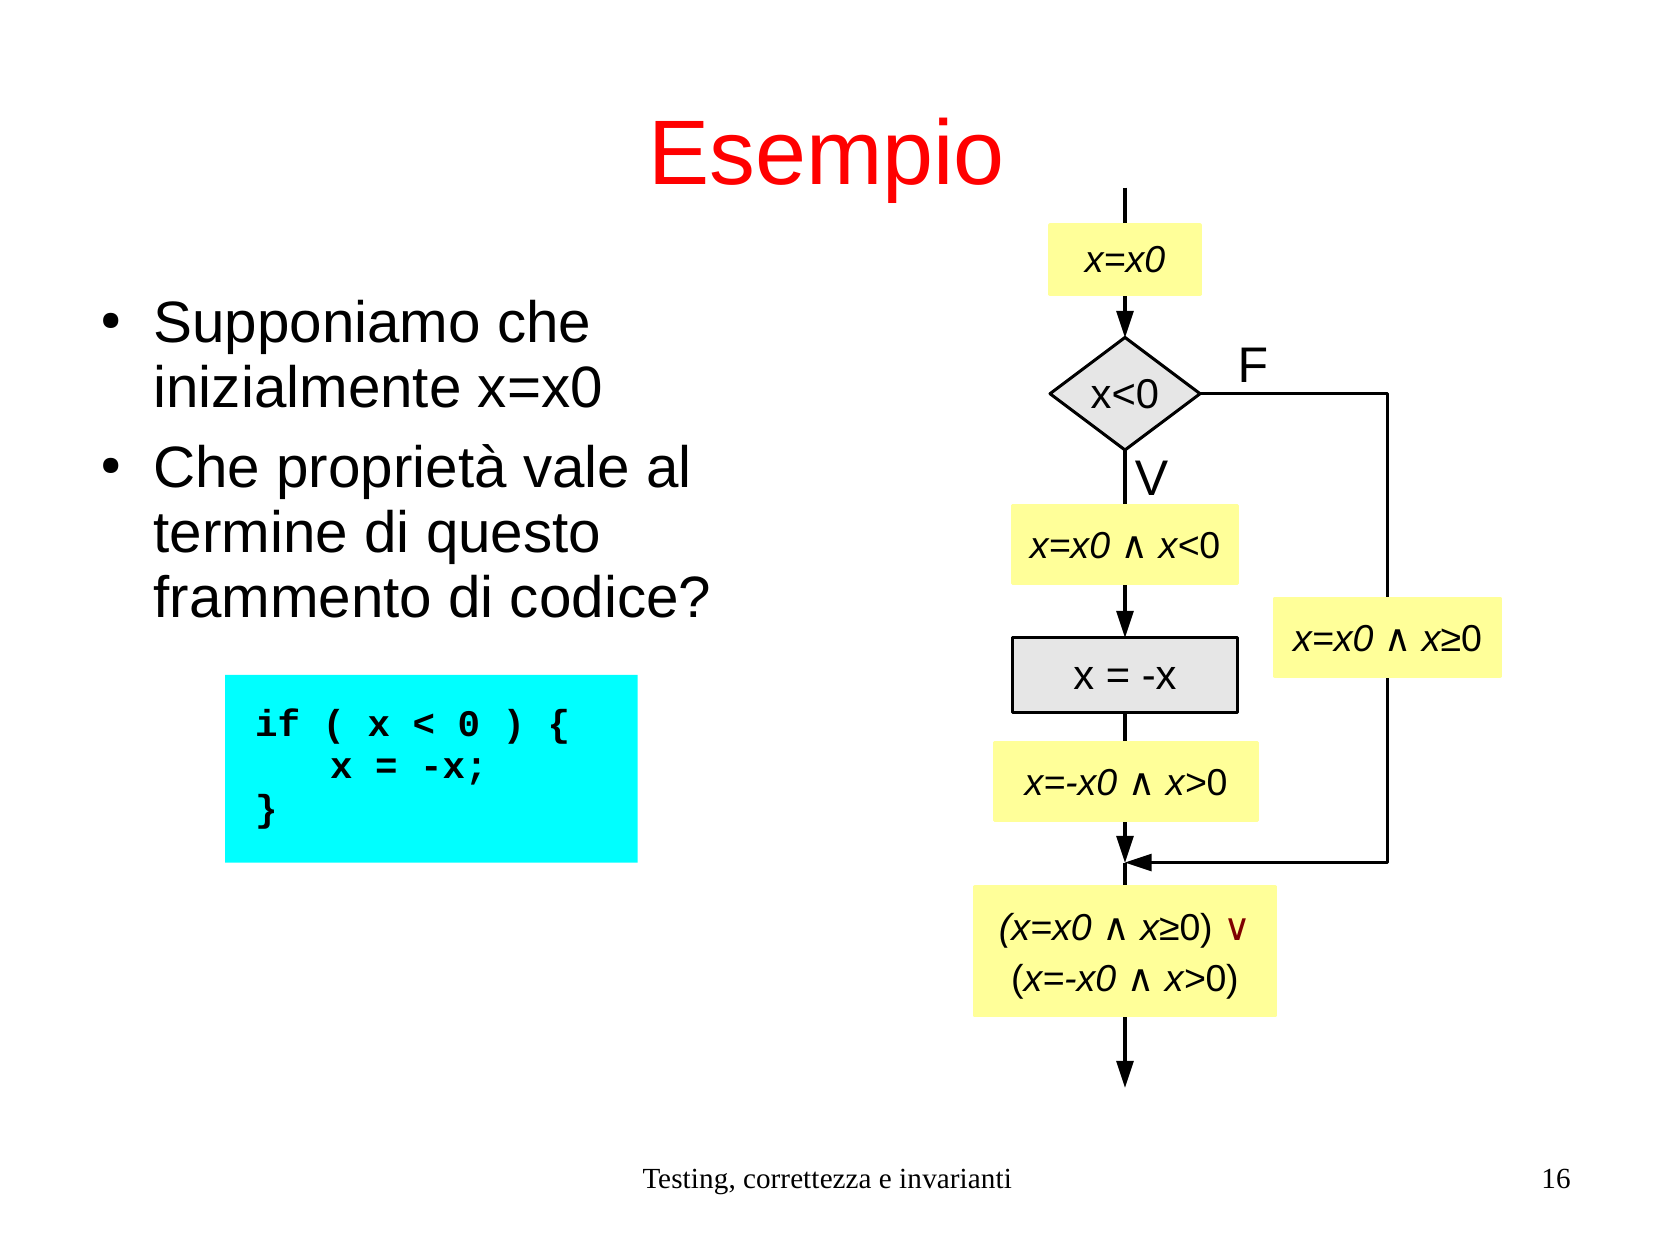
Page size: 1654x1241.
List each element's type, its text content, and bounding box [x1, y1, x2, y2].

text_box x=x0 ∧ x<0 [1012, 505, 1238, 584]
text_box (x=x0 ∧ x≥0) ∨ (x=-x0 ∧ x>0) [975, 886, 1276, 1016]
text_box if ( x < 0 ) { x = -x; } [225, 674, 638, 863]
text_box x=x0 ∧ x≥0 [1275, 598, 1501, 677]
text_box x=x0 [1050, 225, 1201, 295]
text_box F [1237, 337, 1269, 394]
text_box x=-x0 ∧ x>0 [994, 742, 1258, 821]
list Supponiamo che inizialmente x=x0 Che proprietà vale al termine di questo frammento di codice? [82, 290, 751, 1126]
title Esempio [82, 49, 1571, 257]
text_box V [1135, 450, 1169, 505]
text_box x = -x [1012, 637, 1238, 713]
text_box x<0 [1050, 338, 1200, 450]
